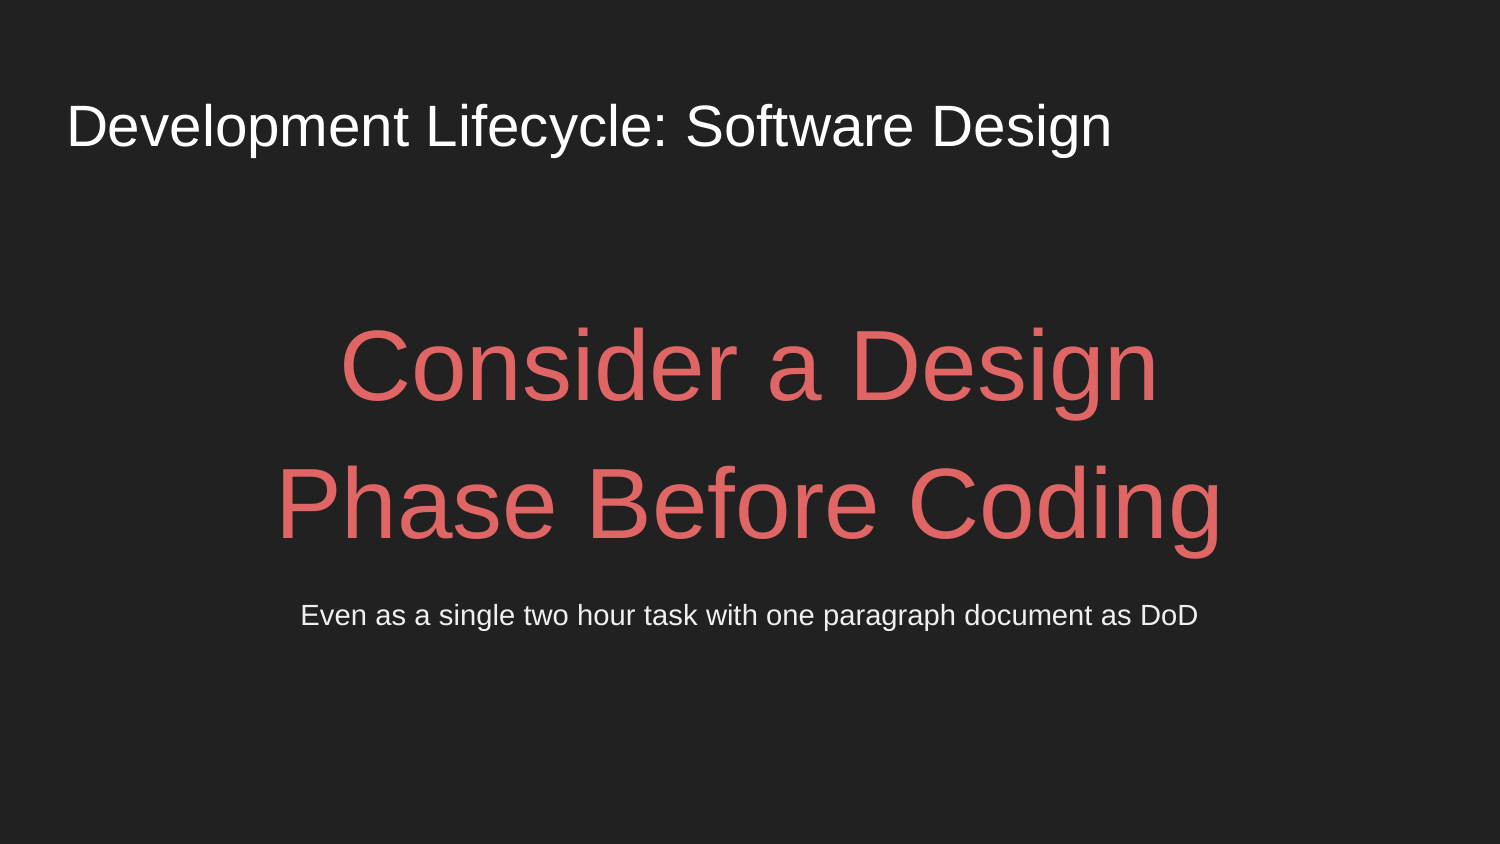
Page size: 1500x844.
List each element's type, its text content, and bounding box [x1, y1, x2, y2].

title Development Lifecycle: Software Design [51, 72, 1449, 167]
list Consider a Design Phase Before Coding Even as a single two hour task with one paragraph document as DoD [190, 189, 1310, 750]
